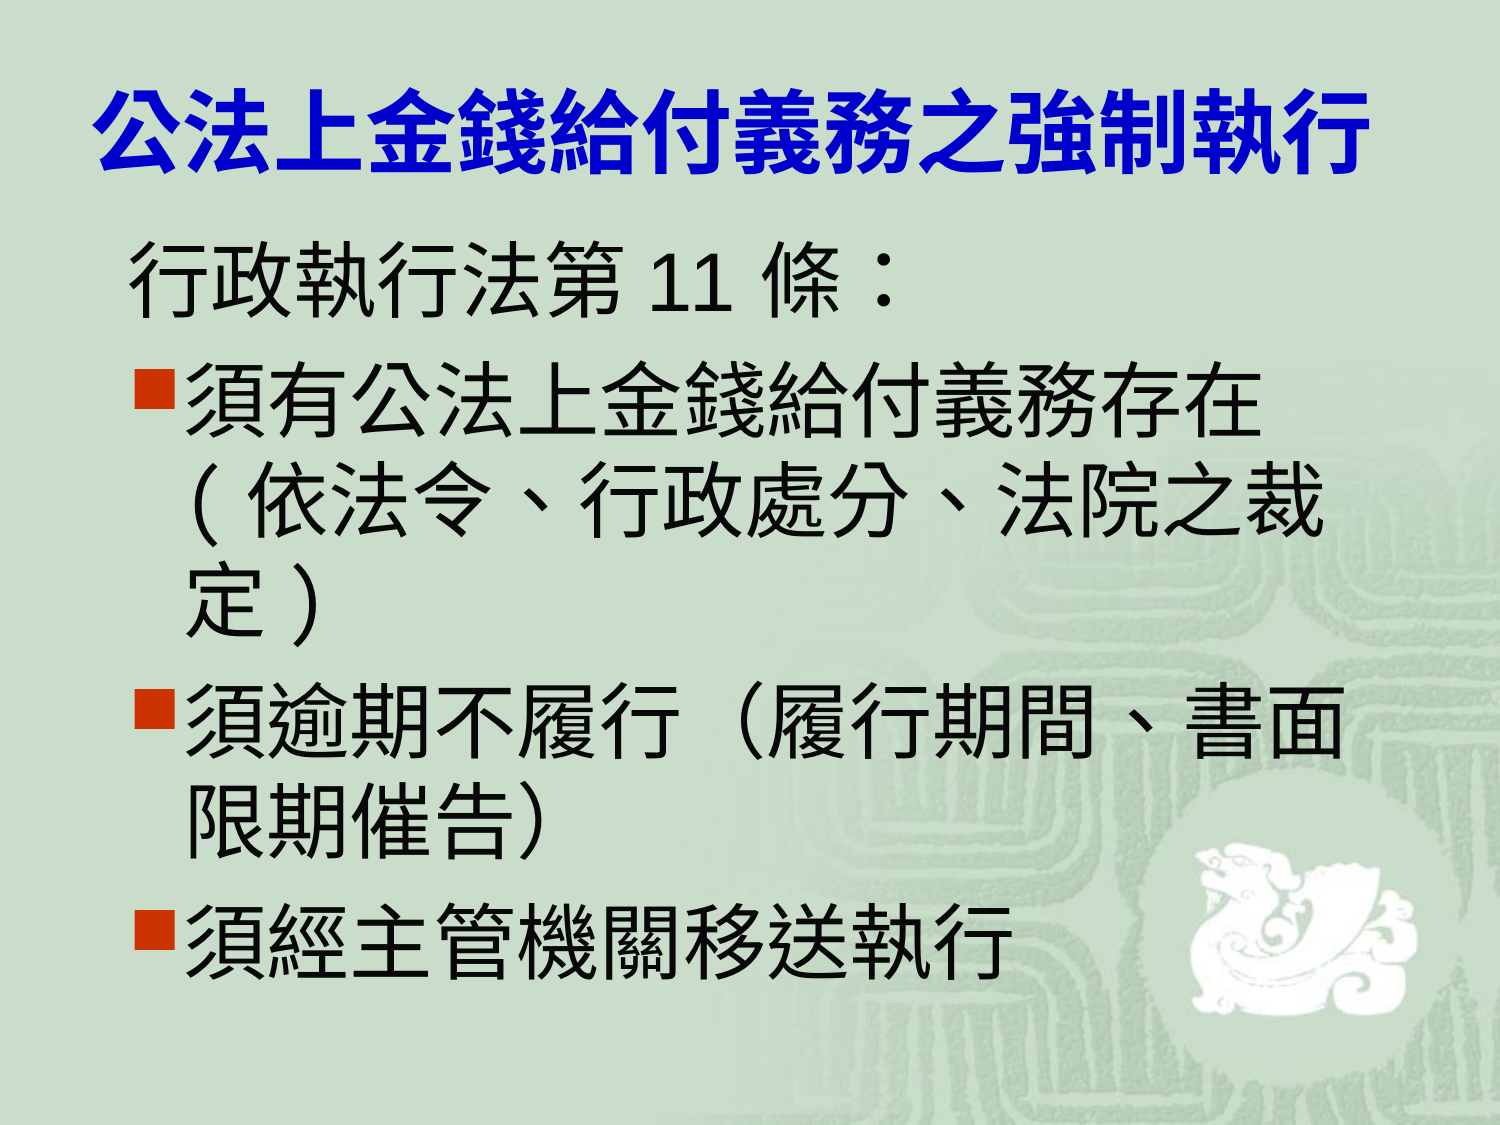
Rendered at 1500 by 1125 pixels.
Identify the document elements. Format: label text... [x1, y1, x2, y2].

title 公法上金錢給付義務之強制執行 [41, 67, 1424, 193]
picture [0, 0, 1500, 1125]
list 行政執行法第11條： 須有公法上金錢給付義務存在(依法令、行政處分、法院之裁定) 須逾期不履行（履行期間、書面限期催告） 須經主管機關移送執行 [112, 219, 1424, 1094]
